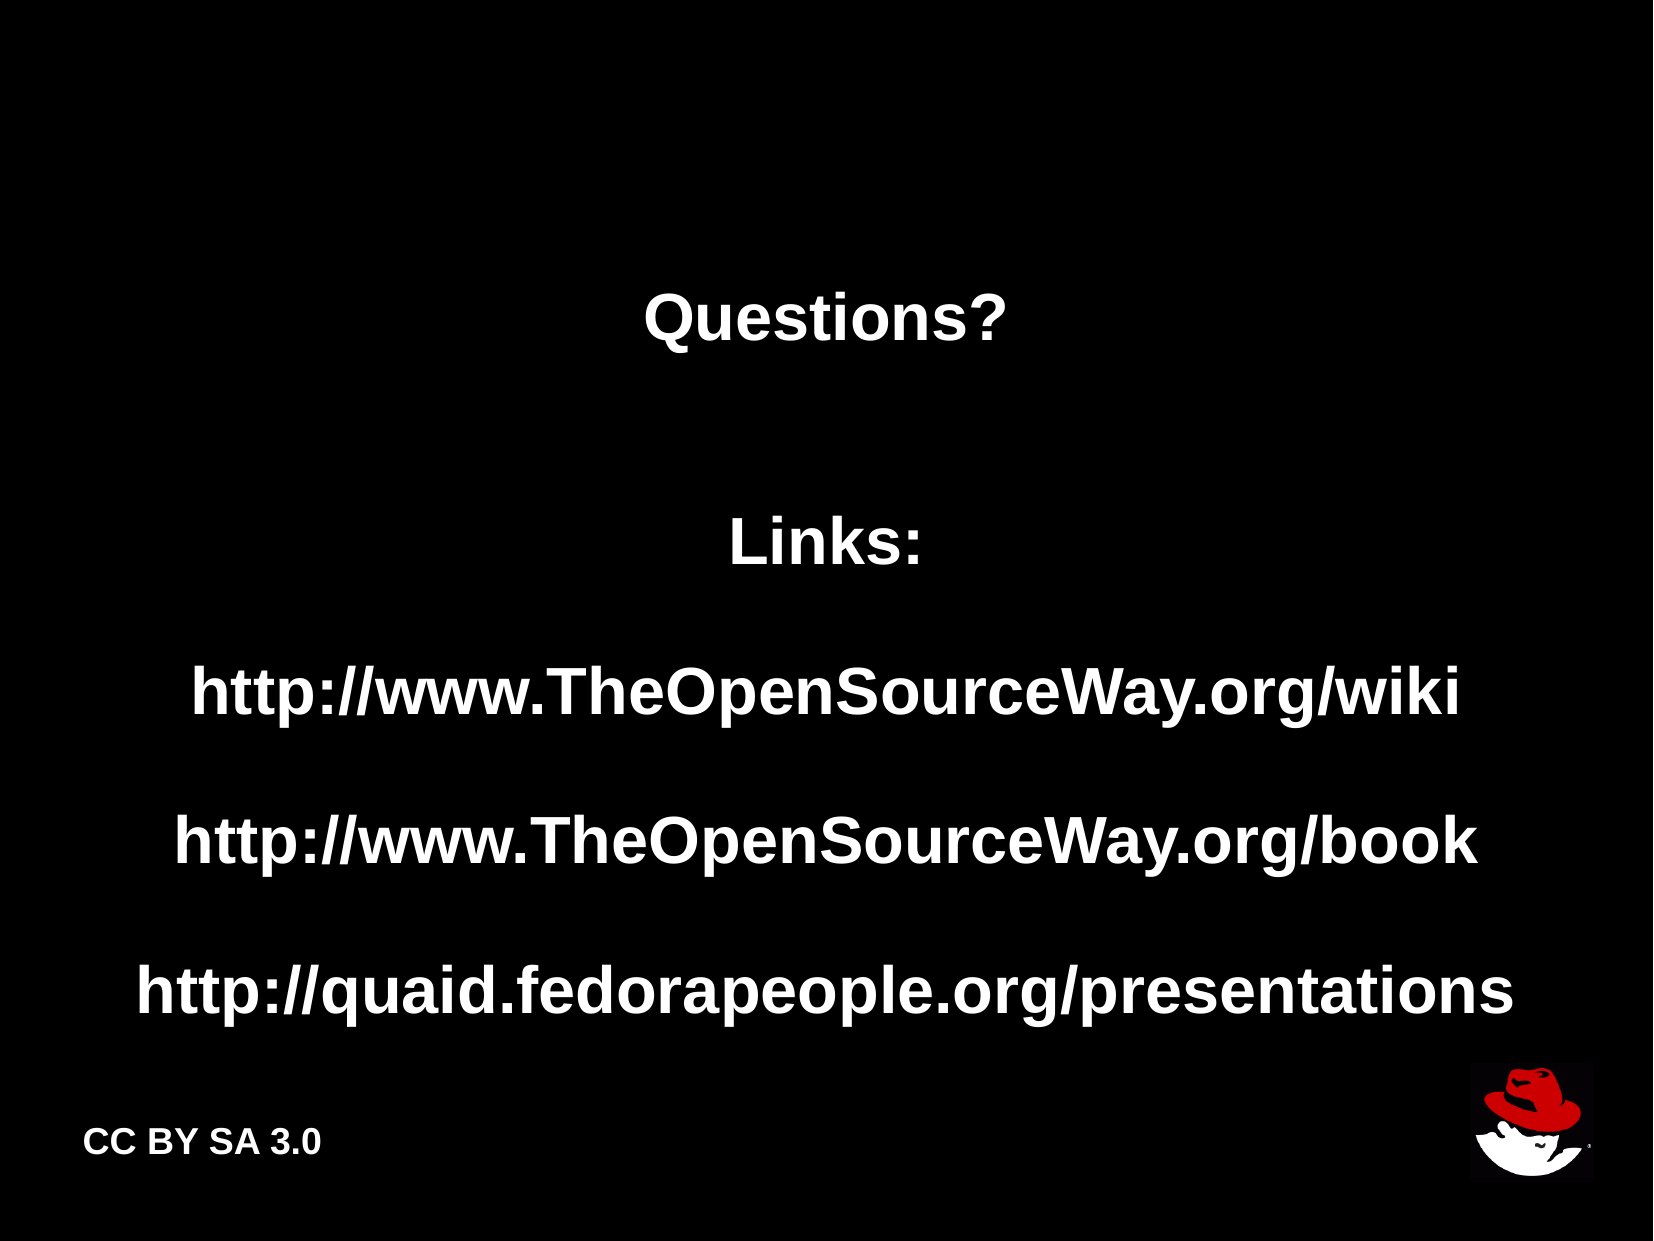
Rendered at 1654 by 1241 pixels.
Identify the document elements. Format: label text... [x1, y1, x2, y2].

picture [1470, 1063, 1594, 1182]
subtitle Questions? Links: http://www.TheOpenSourceWay.org/wiki http://www.TheOpenSourceWay.org/book http://quaid.fedorapeople.org/presentations [82, 49, 1571, 1109]
text_box CC BY SA 3.0 [82, 1109, 1571, 1174]
